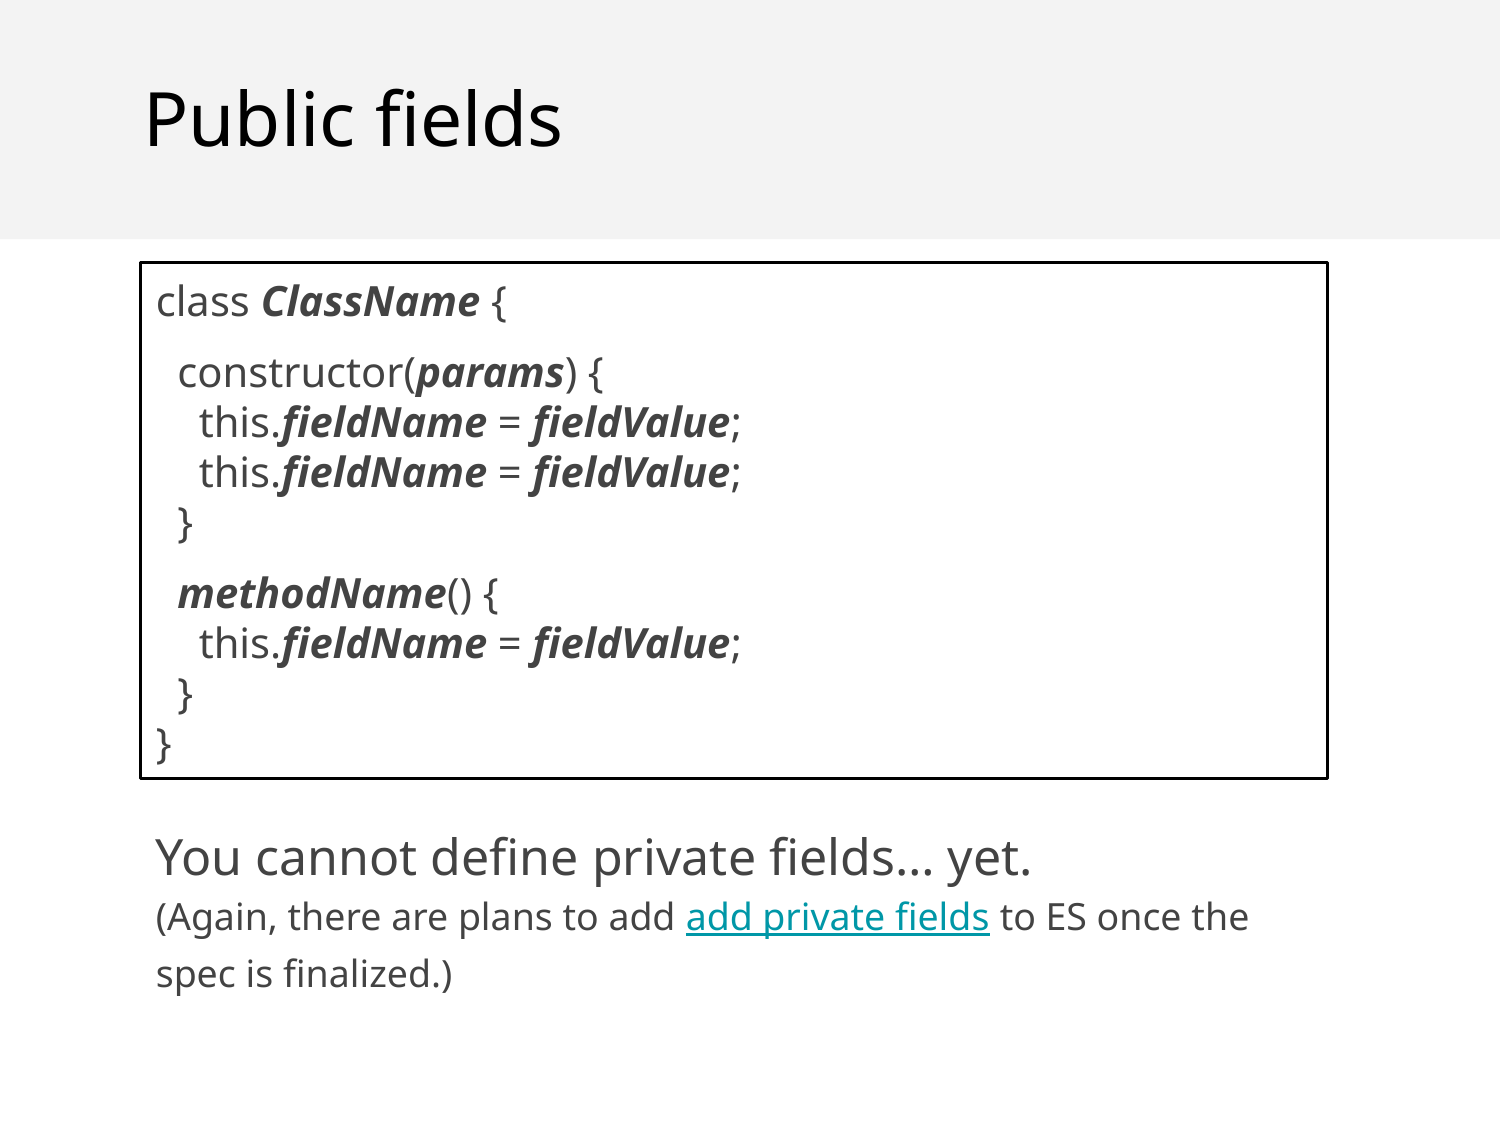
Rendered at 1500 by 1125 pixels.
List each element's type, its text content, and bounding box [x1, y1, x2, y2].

list You cannot define private fields… yet. (Again, there are plans to add add private fields to ES once the spec is finalized.) [140, 800, 1328, 1066]
title Public fields [128, 56, 1372, 183]
text_box class ClassName { constructor(params) { this.fieldName = fieldValue; this.fieldName = fieldValue; } methodName() { this.fieldName = fieldValue; } } [140, 262, 1328, 779]
